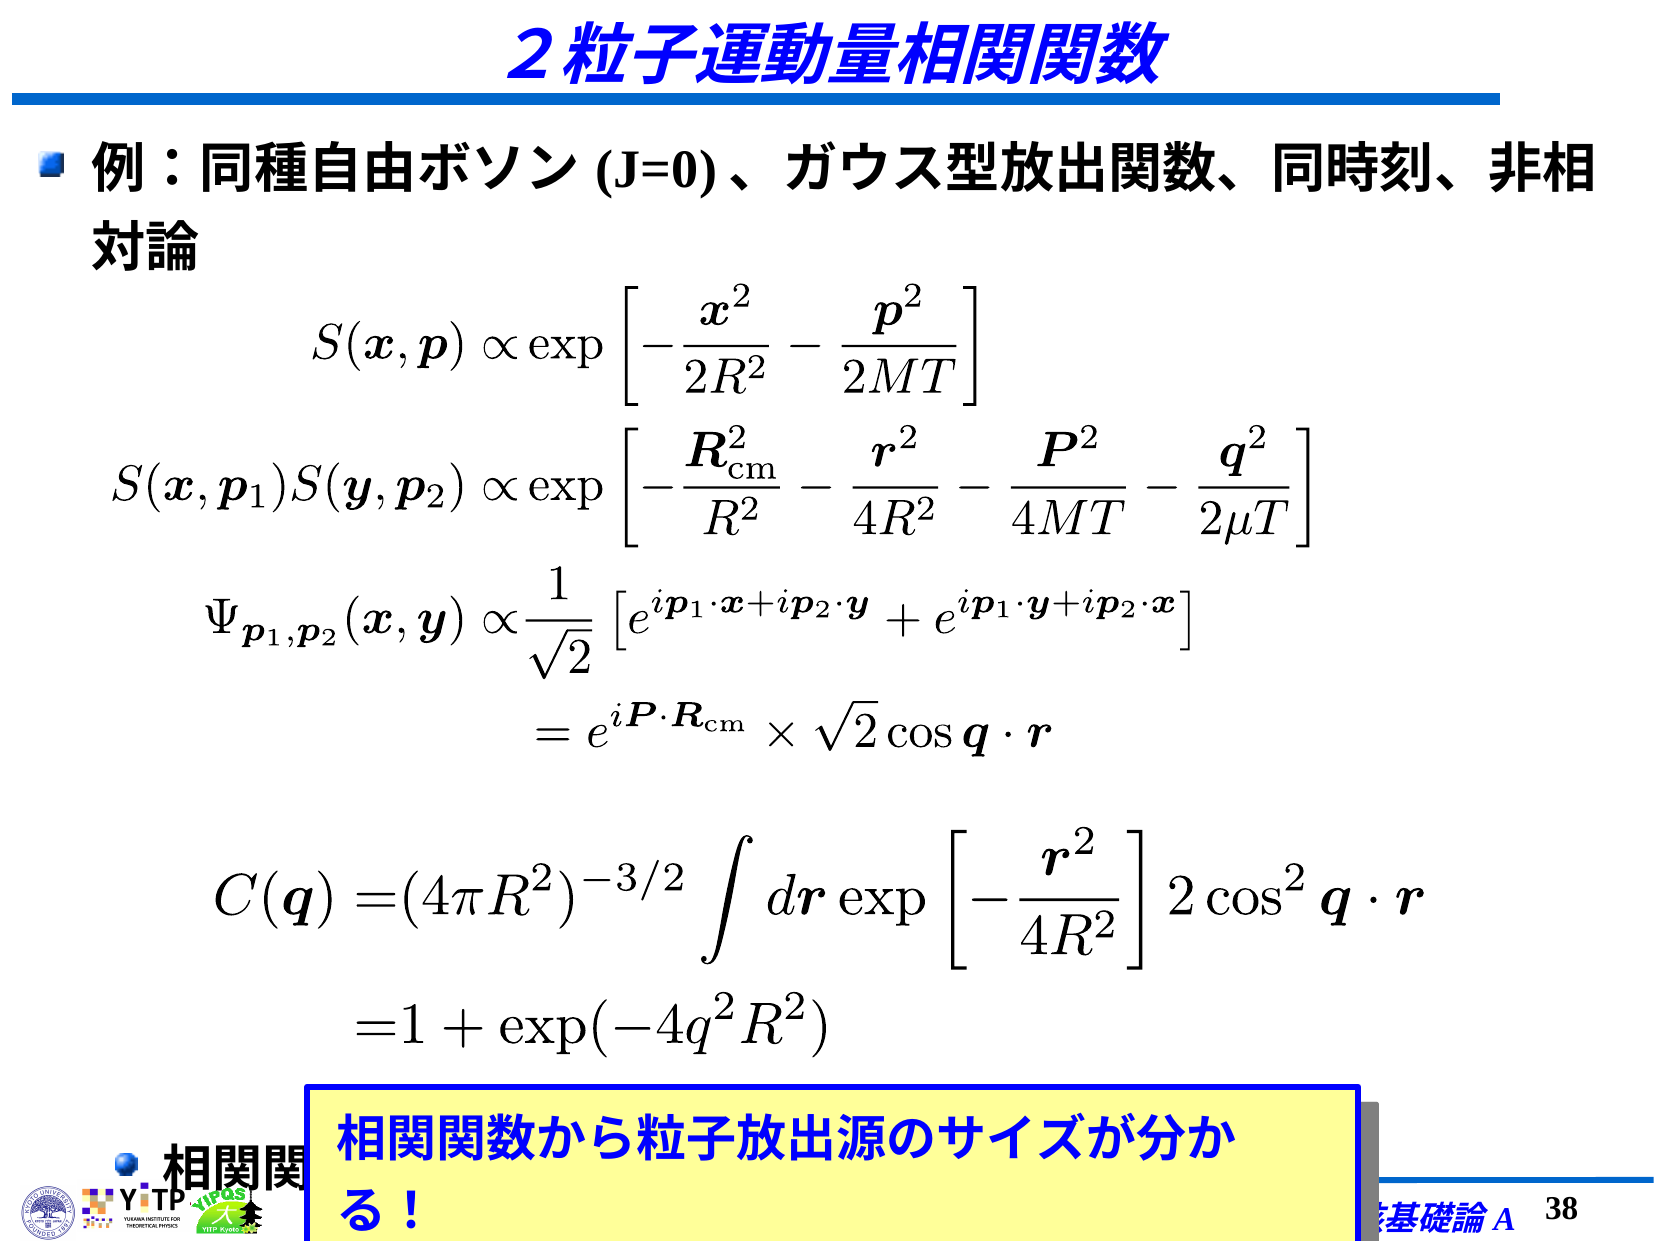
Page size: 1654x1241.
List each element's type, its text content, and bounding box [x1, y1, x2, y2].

picture [242, 1180, 252, 1185]
text_box 相関関数から粒子放出源のサイズが分かる！ [307, 1086, 1359, 1161]
text_box [109, 283, 1322, 757]
list 例：同種自由ボソン(J=0)、ガウス型放出関数、同時刻、非相対論 重心・相対座標を分離して考える。 相関関数 [20, 124, 1621, 1137]
picture [20, 1185, 76, 1241]
picture [77, 1179, 263, 1234]
picture [115, 1153, 138, 1176]
text_box [212, 826, 1428, 1058]
title ２粒子運動量相関関数 [0, 0, 1654, 99]
